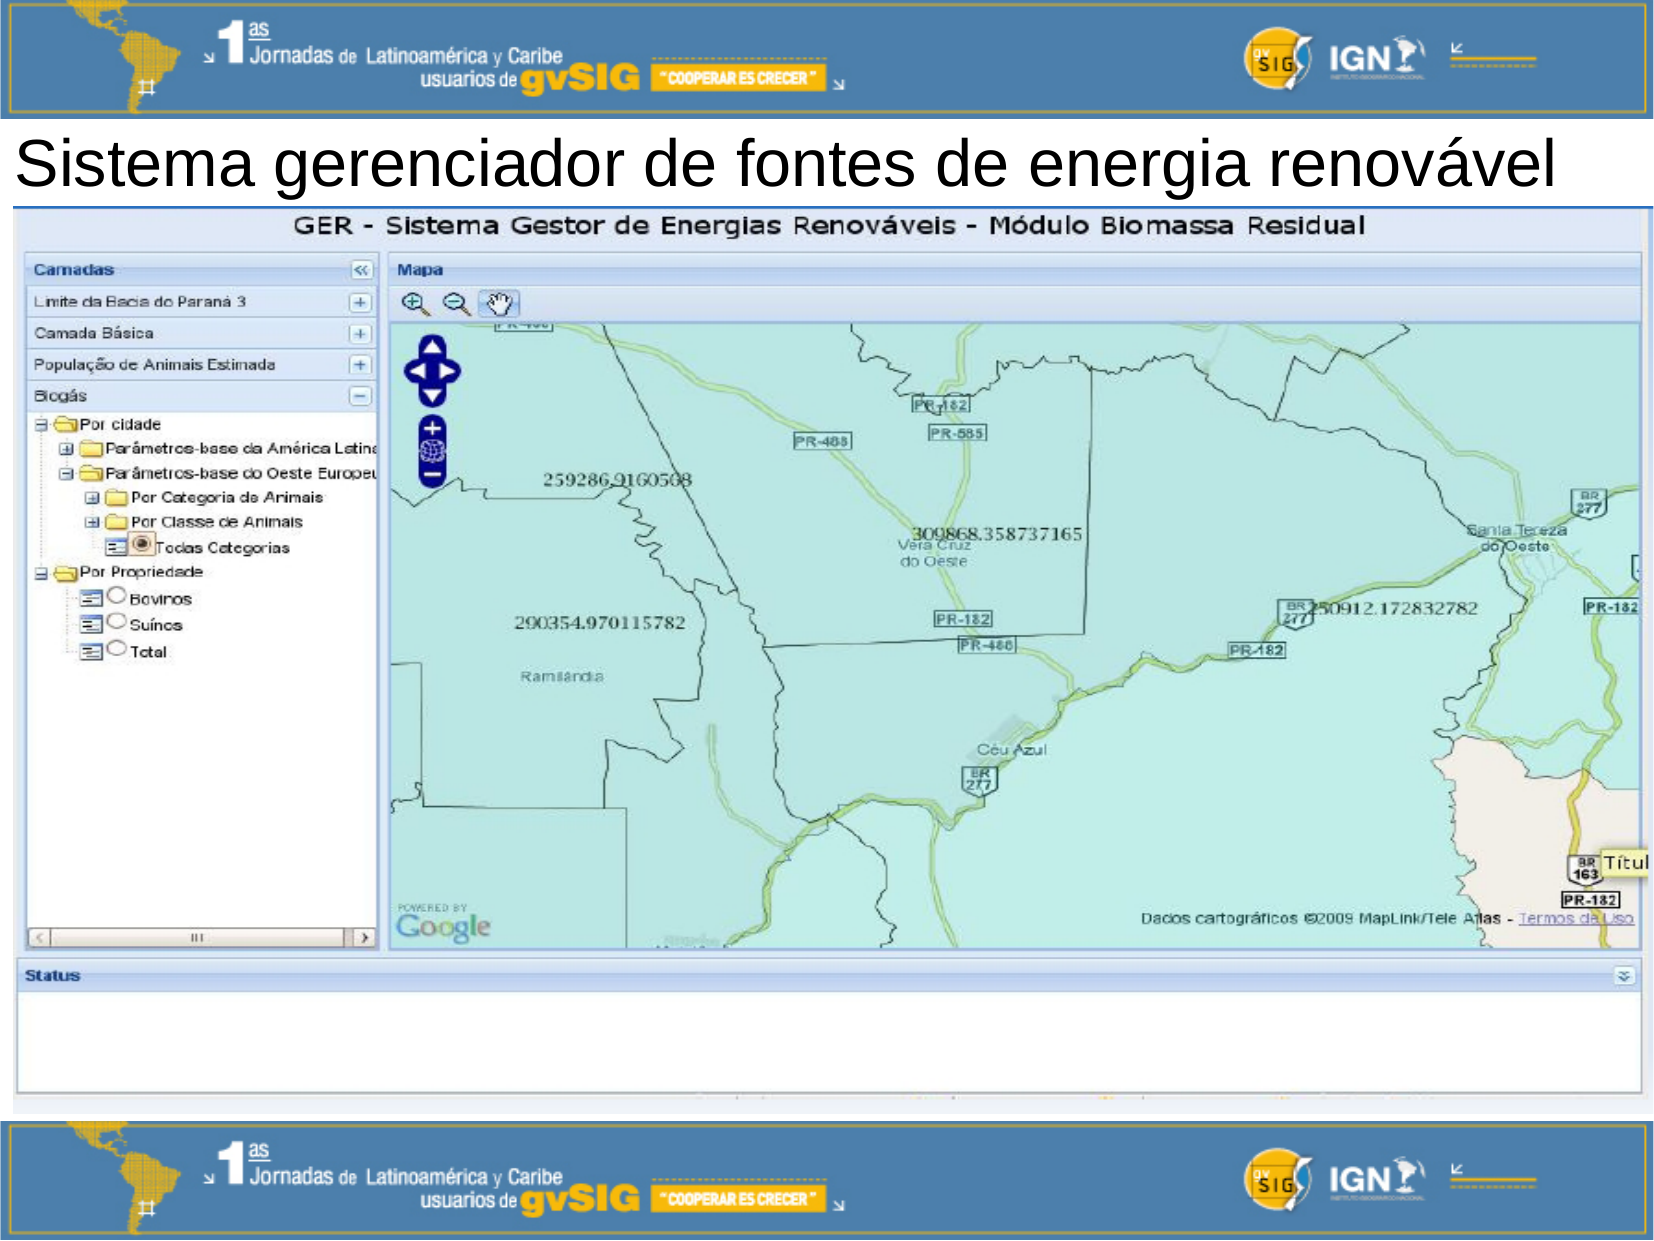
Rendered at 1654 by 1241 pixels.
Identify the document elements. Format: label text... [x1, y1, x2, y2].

picture [13, 206, 1654, 1114]
text_box Sistema gerenciador de fontes de energia renovável [0, 118, 1654, 237]
picture [0, 0, 1654, 118]
picture [0, 1121, 1654, 1241]
